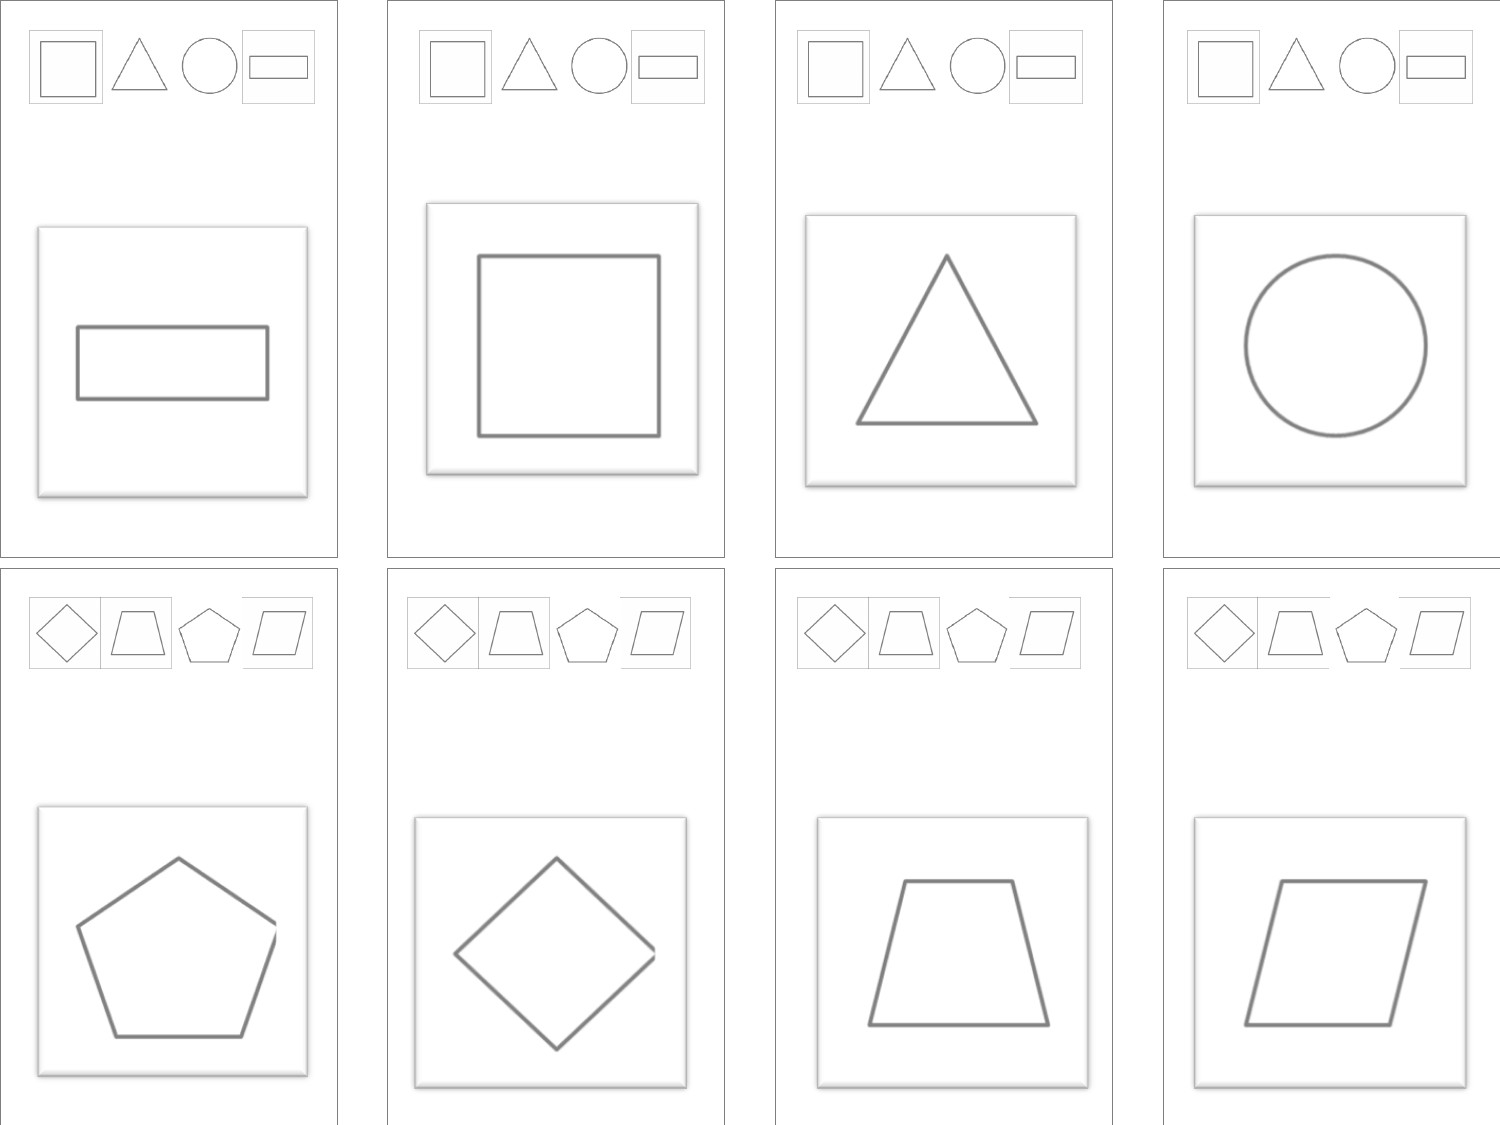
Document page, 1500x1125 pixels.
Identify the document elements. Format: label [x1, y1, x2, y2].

text_box [775, 568, 1113, 1125]
text_box [1163, 568, 1500, 1125]
picture [416, 193, 708, 485]
picture [1187, 30, 1473, 104]
picture [1184, 205, 1476, 497]
picture [1184, 807, 1476, 1098]
picture [27, 217, 317, 509]
picture [407, 597, 691, 669]
picture [1187, 597, 1471, 669]
text_box [0, 568, 337, 1125]
text_box [1163, 0, 1500, 557]
picture [27, 796, 317, 1086]
text_box [775, 0, 1113, 557]
picture [29, 597, 313, 669]
picture [419, 30, 705, 104]
text_box [387, 0, 725, 557]
text_box [387, 568, 725, 1125]
picture [797, 30, 1083, 104]
picture [807, 807, 1098, 1098]
picture [404, 807, 696, 1098]
picture [797, 597, 1081, 669]
picture [29, 30, 315, 104]
text_box [0, 0, 337, 557]
picture [795, 205, 1086, 497]
